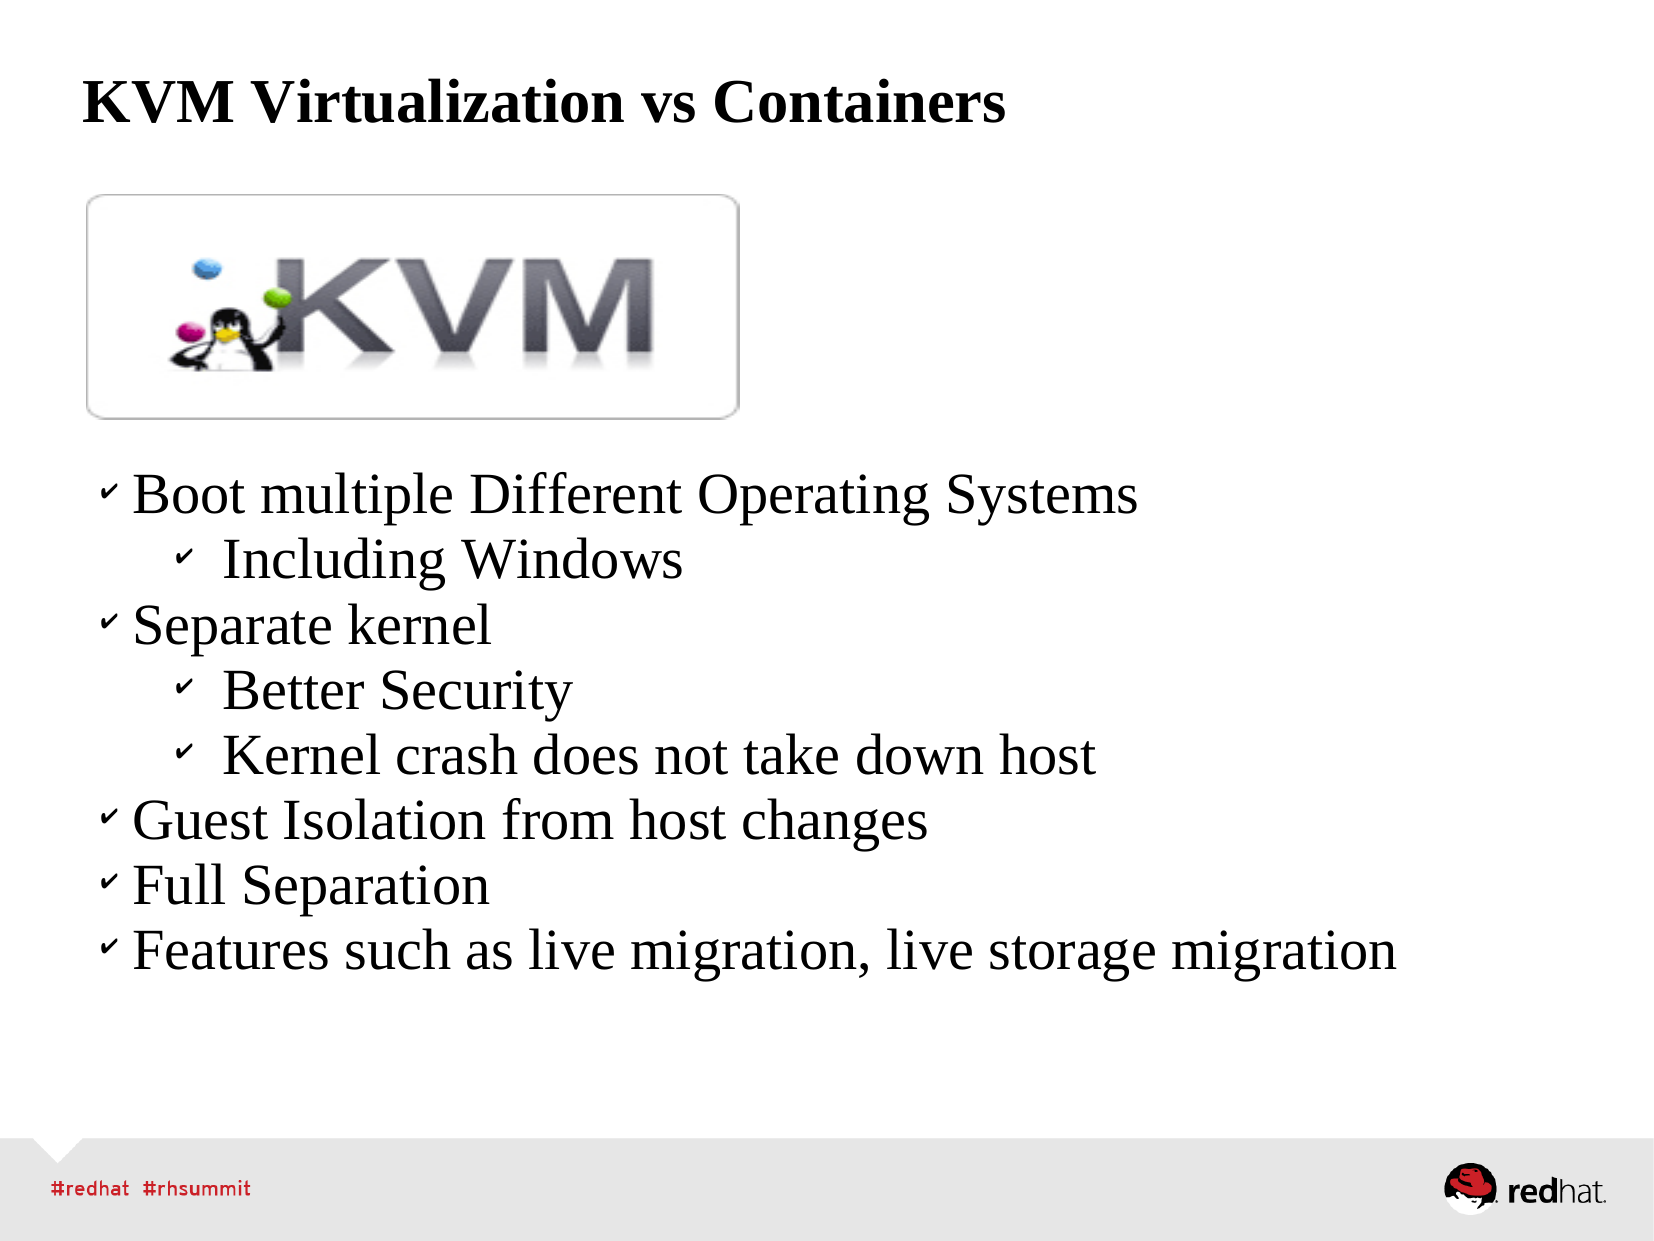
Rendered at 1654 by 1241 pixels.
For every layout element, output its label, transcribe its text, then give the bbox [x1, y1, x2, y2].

text_box Boot multiple Different Operating Systems Including Windows Separate kernel Better Security Kernel crash does not take down host Guest Isolation from host changes Full Separation Features such as live migration, live storage migration [86, 454, 1426, 991]
picture [0, 0, 1654, 1241]
list [86, 244, 1576, 1088]
title KVM Virtualization vs Containers [82, 7, 1571, 196]
